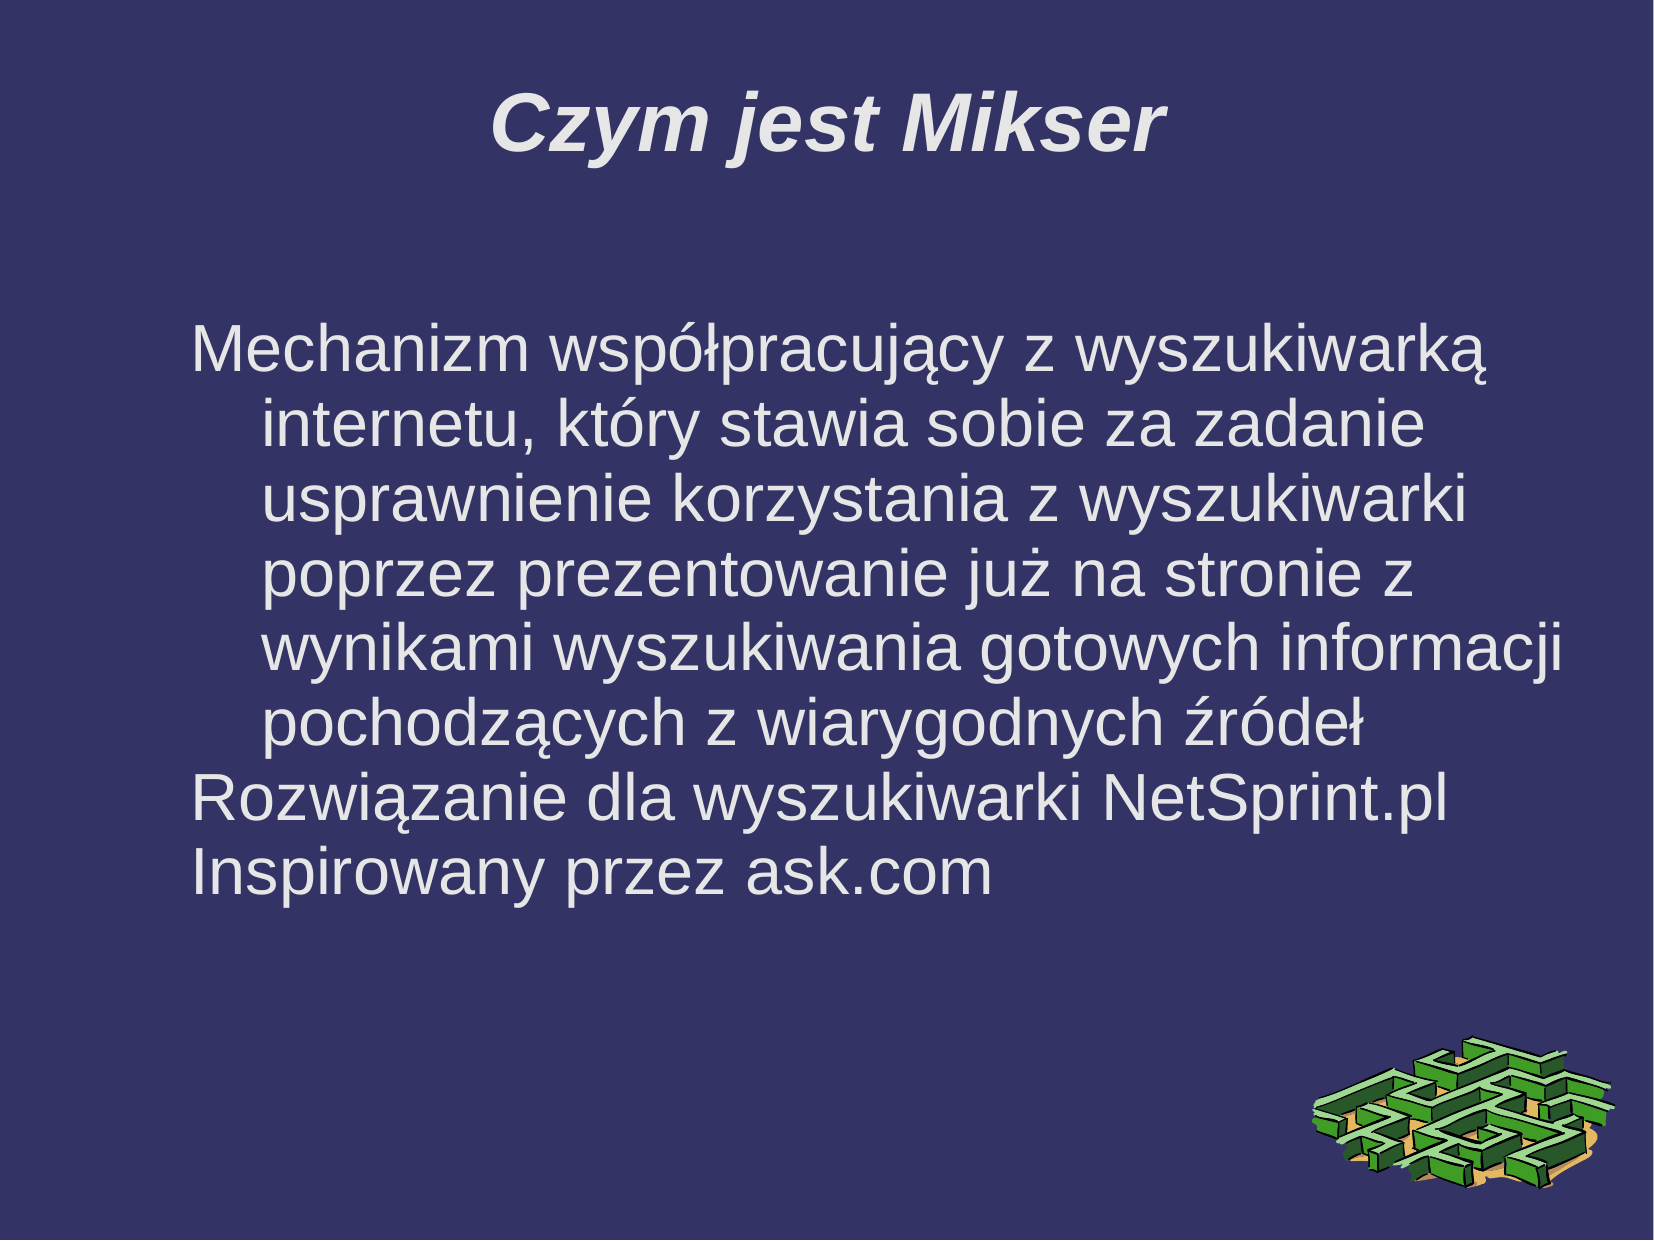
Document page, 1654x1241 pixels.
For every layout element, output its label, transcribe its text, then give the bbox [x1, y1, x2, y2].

title Czym jest Mikser [121, 19, 1534, 227]
list Mechanizm współpracujący z wyszukiwarką internetu, który stawia sobie za zadanie usprawnienie korzystania z wyszukiwarki poprzez prezentowanie już na stronie z wynikami wyszukiwania gotowych informacji pochodzących z wiarygodnych źródeł Rozwiązanie dla wyszukiwarki NetSprint.pl Inspirowany przez ask.com [178, 311, 1570, 1093]
